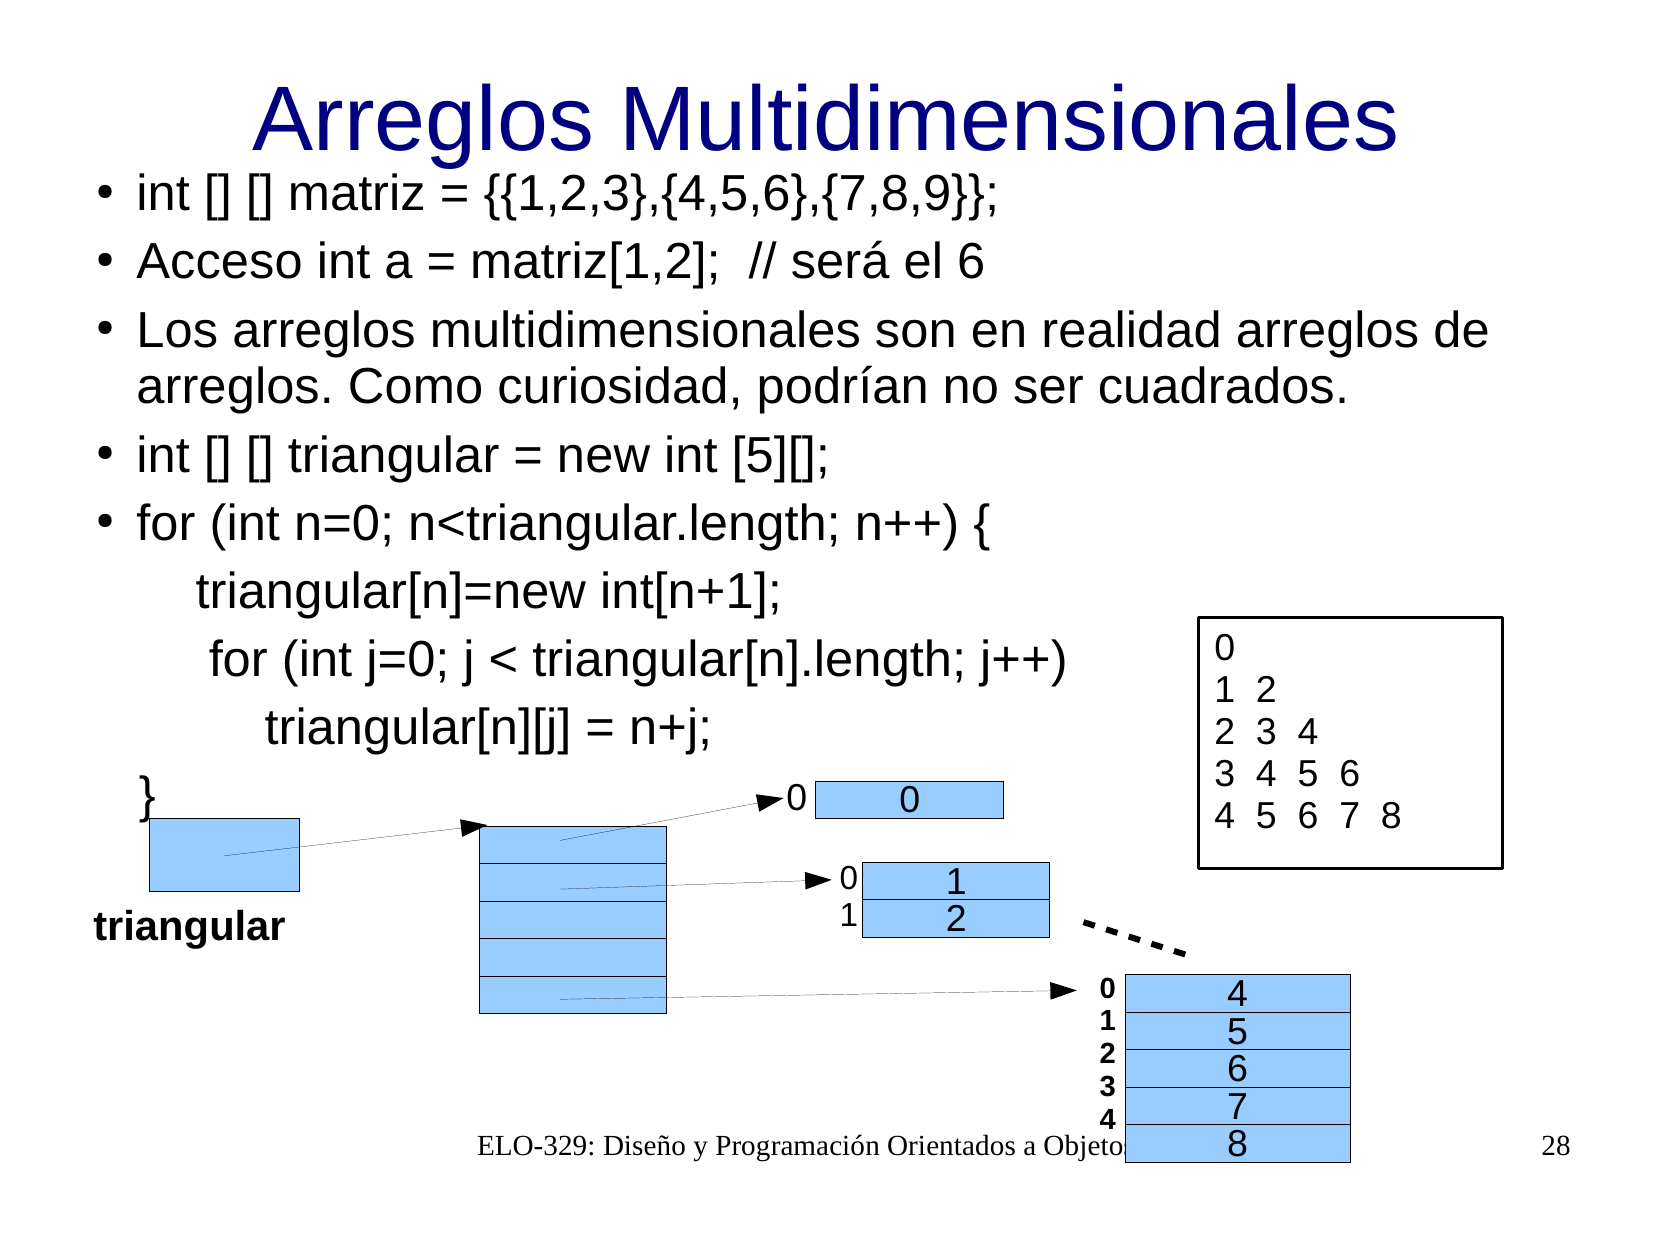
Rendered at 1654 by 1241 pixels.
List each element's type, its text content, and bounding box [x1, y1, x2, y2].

text_box [479, 826, 667, 1014]
list int [] [] matriz = {{1,2,3},{4,5,6},{7,8,9}}; Acceso int a = matriz[1,2]; // será el 6 Los arreglos multidimensionales son en realidad arreglos de arreglos. Como curiosidad, podrían no ser cuadrados. int [] [] triangular = new int [5][]; for (int n=0; n<triangular.length; n++) { triangular[n]=new int[n+1]; for (int j=0; j < triangular[n].length; j++) triangular[n][j] = n+j; } [82, 164, 1571, 827]
text_box 7 [1143, 1087, 1351, 1124]
text_box [149, 818, 300, 892]
text_box 0 [771, 769, 830, 831]
text_box 1 [883, 862, 1050, 899]
text_box 6 [1143, 1050, 1351, 1087]
text_box 0 1 2 3 4 [1084, 964, 1143, 1168]
text_box 4 [1143, 974, 1351, 1012]
text_box 2 [883, 899, 1050, 938]
text_box 0 1 2 2 3 4 3 4 5 6 4 5 6 7 8 [1198, 617, 1503, 869]
text_box 8 [1143, 1124, 1351, 1163]
title Arreglos Multidimensionales [82, 56, 1571, 164]
text_box triangular [78, 895, 338, 964]
text_box 0 [830, 781, 1004, 819]
text_box 5 [1143, 1012, 1351, 1050]
text_box 0 1 [824, 851, 883, 950]
